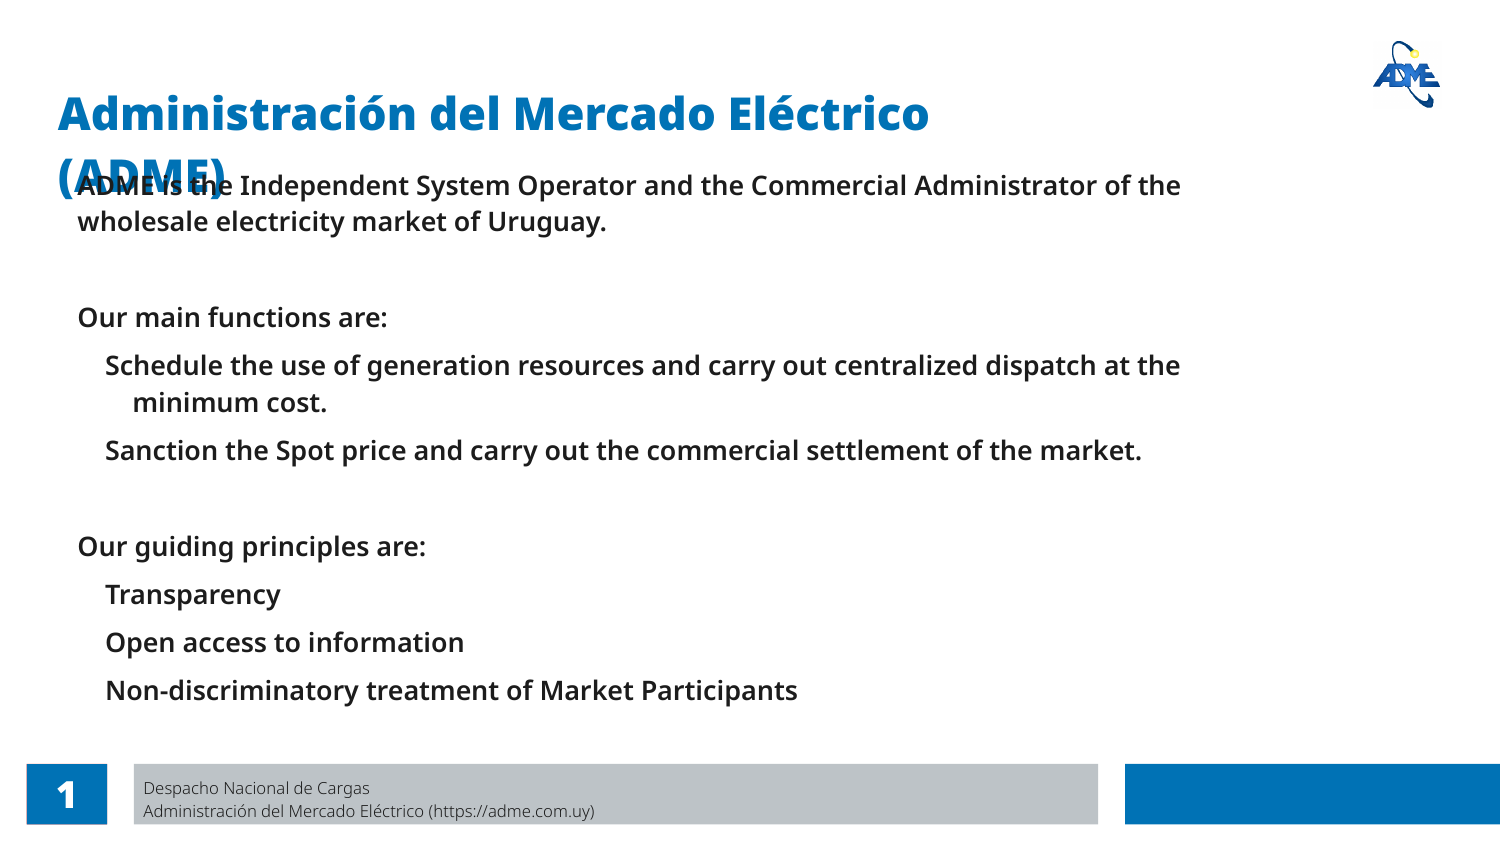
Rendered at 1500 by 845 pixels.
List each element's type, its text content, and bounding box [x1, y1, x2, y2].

list ADME is the Independent System Operator and the Commercial Administrator of the wholesale electricity market of Uruguay. Our main functions are: Schedule the use of generation resources and carry out centralized dispatch at the minimum cost. Sanction the Spot price and carry out the commercial settlement of the market. Our guiding principles are: Transparency Open access to information Non-discriminatory treatment of Market Participants [77, 166, 1275, 713]
title Administración del Mercado Eléctrico (ADME) [57, 81, 1107, 139]
picture [1373, 41, 1442, 109]
